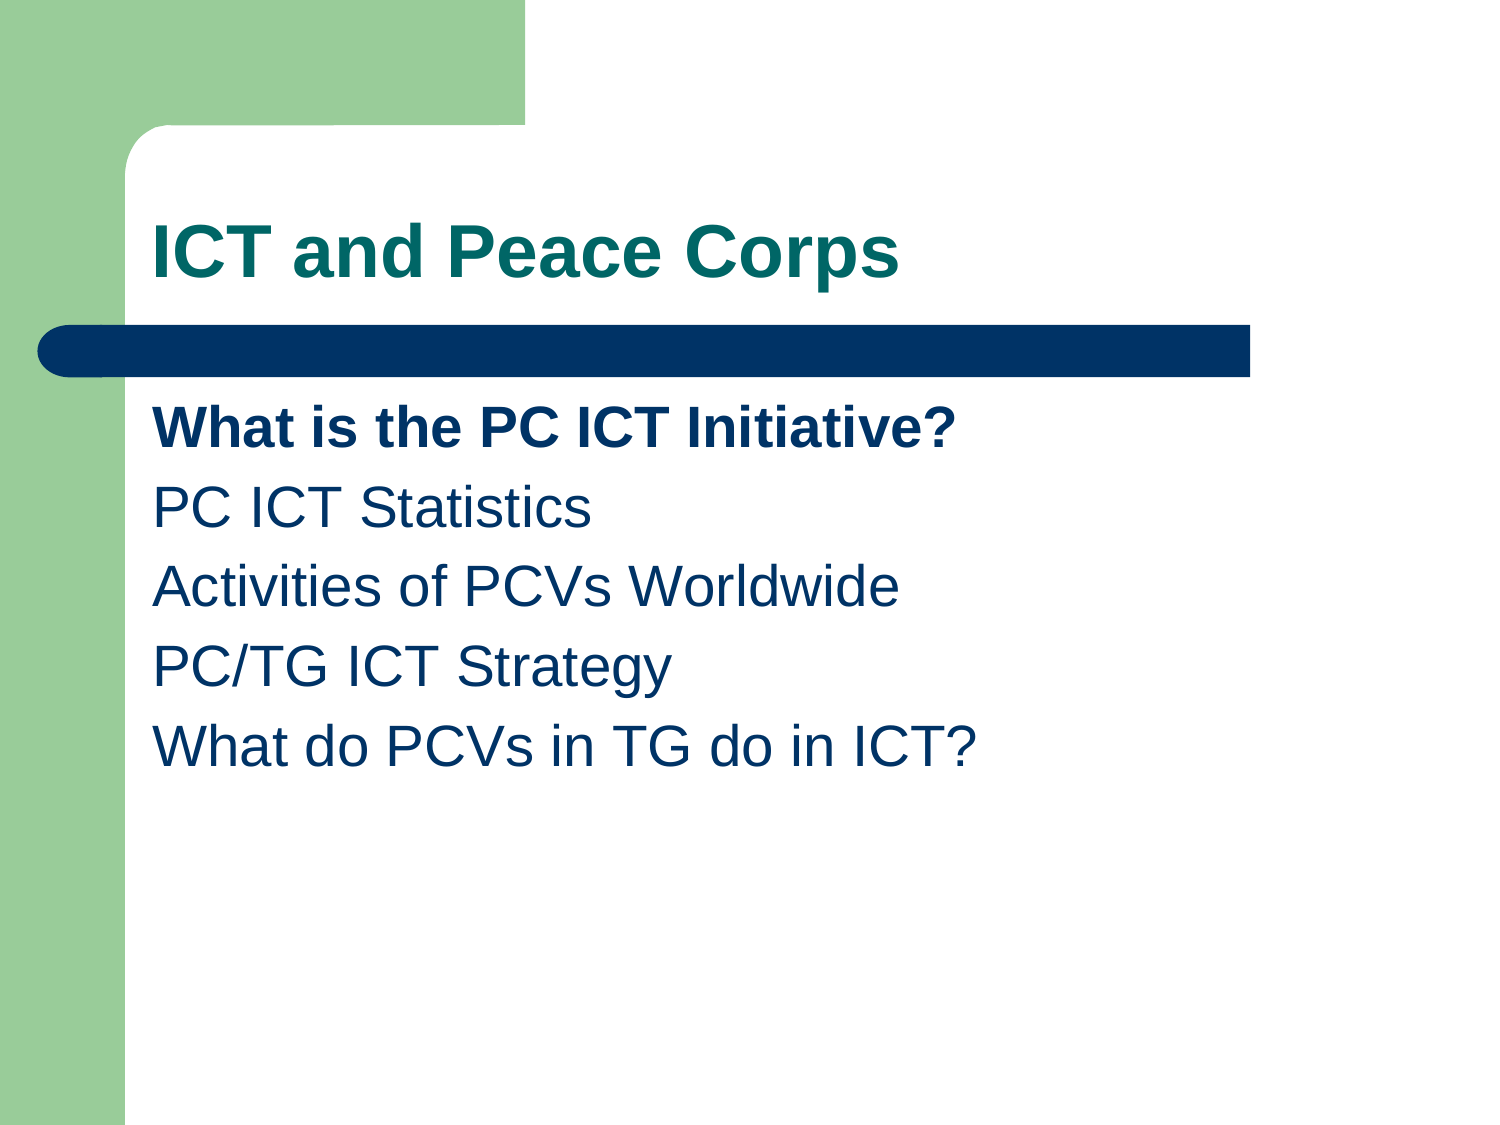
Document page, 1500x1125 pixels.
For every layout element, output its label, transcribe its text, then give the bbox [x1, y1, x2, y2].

list What is the PC ICT Initiative? PC ICT Statistics Activities of PCVs Worldwide PC/TG ICT Strategy What do PCVs in TG do in ICT? [137, 387, 1400, 999]
title ICT and Peace Corps [136, 136, 1414, 301]
